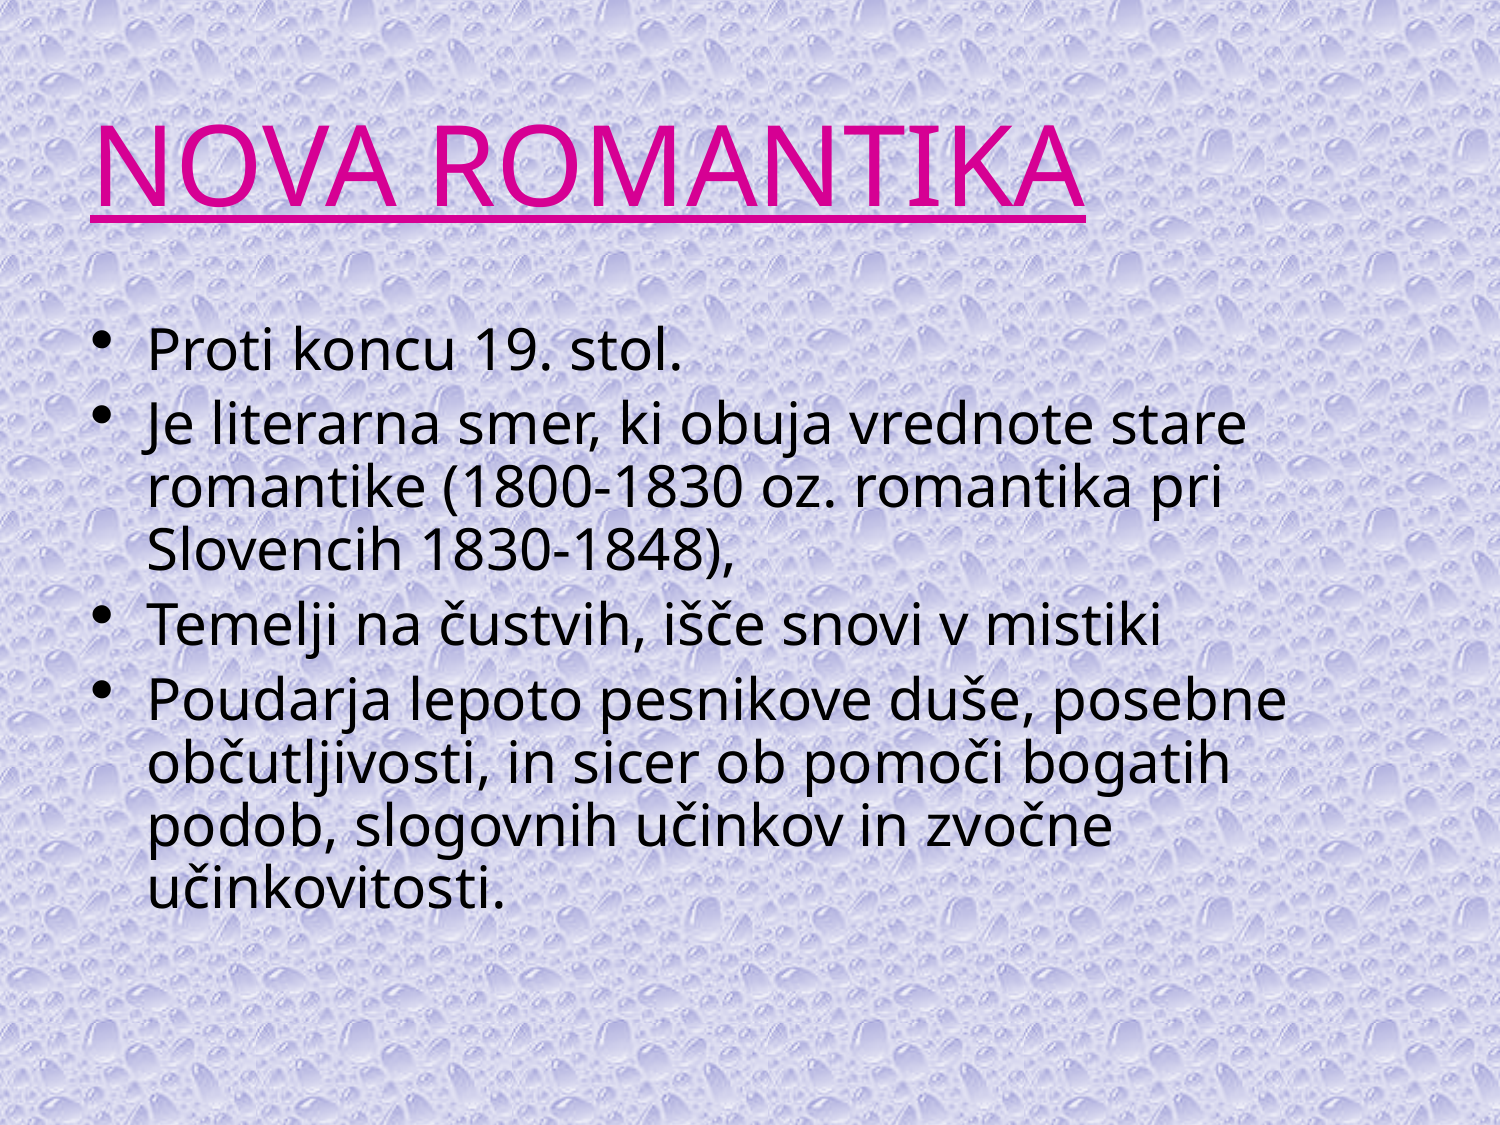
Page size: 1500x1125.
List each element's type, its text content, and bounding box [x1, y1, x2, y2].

list Proti koncu 19. stol. Je literarna smer, ki obuja vrednote stare romantike (1800-1830 oz. romantika pri Slovencih 1830-1848), Temelji na čustvih, išče snovi v mistiki Poudarja lepoto pesnikove duše, posebne občutljivosti, in sicer ob pomoči bogatih podob, slogovnih učinkov in zvočne učinkovitosti. [75, 312, 1425, 988]
title NOVA ROMANTIKA [75, 47, 1425, 275]
picture [0, 0, 1500, 1125]
